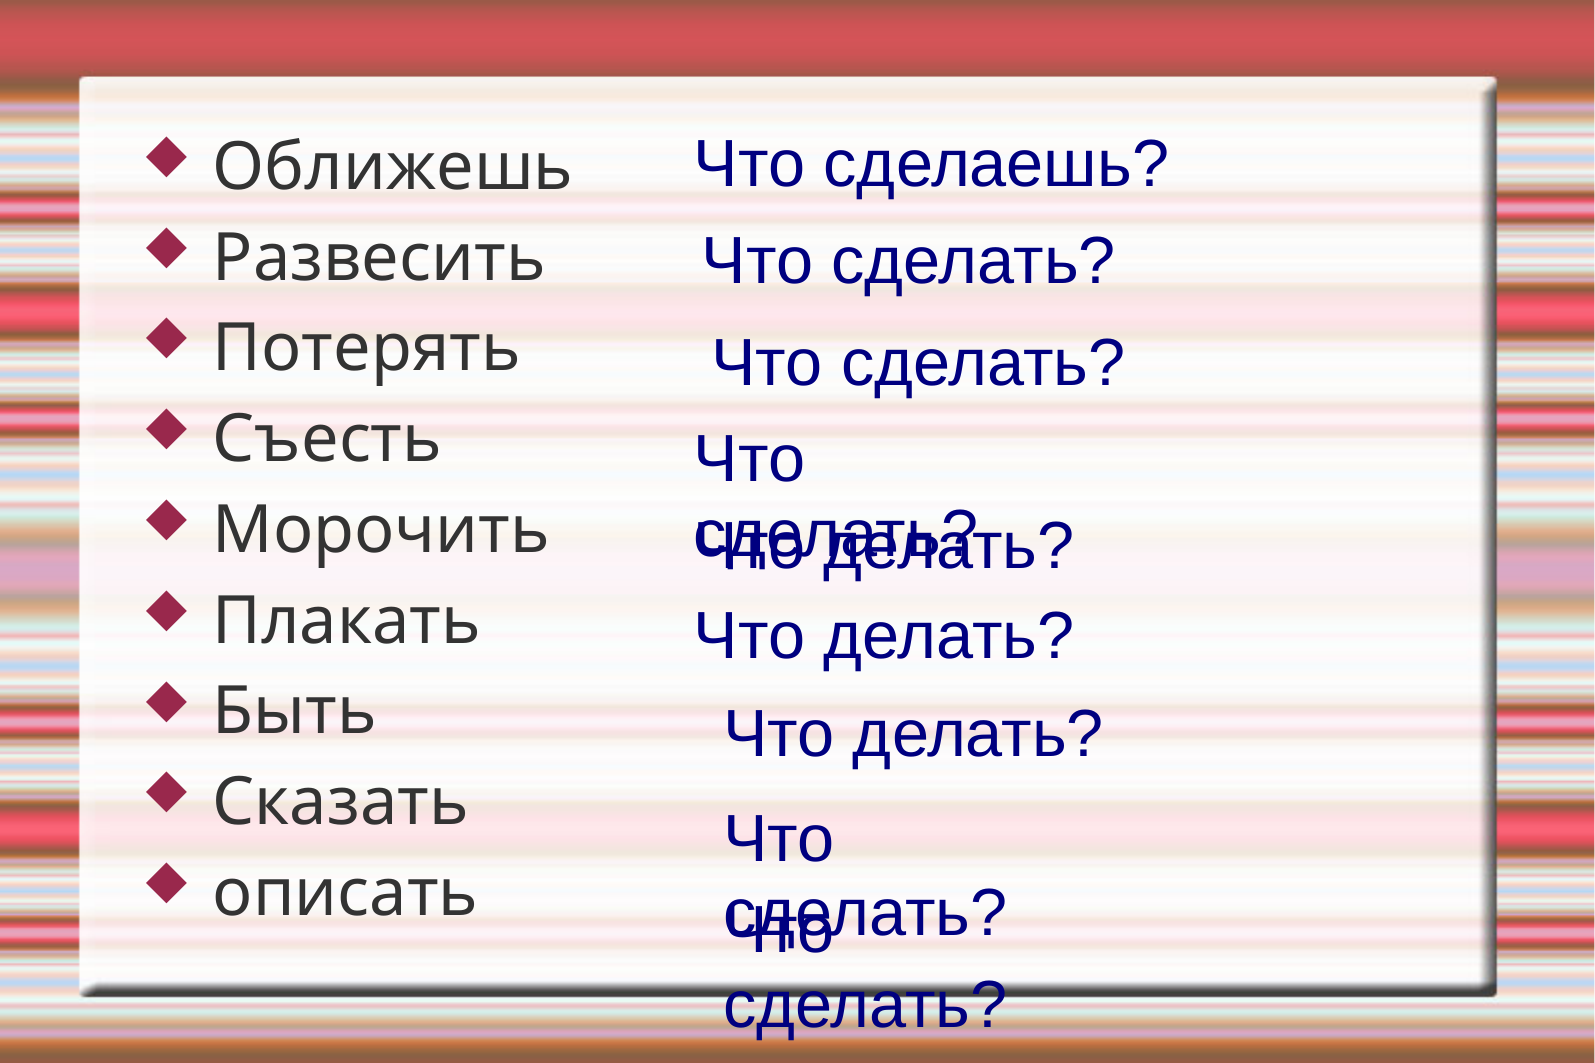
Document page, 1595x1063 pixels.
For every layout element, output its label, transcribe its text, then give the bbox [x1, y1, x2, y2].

text_box Что делать? [708, 688, 1119, 778]
text_box Что сделаешь? [679, 118, 1185, 208]
list Оближешь Развесить Потерять Съесть Морочить Плакать Быть Сказать описать [130, 118, 1462, 967]
text_box Что делать? [679, 590, 1093, 681]
picture [0, 0, 1595, 1063]
text_box Что сделать? [687, 215, 1131, 306]
text_box Что сделать? [679, 413, 1123, 500]
text_box Что сделать? [696, 317, 1141, 408]
text_box Что сделать? [708, 793, 1153, 883]
text_box Что сделать? [708, 884, 1153, 975]
text_box Что делать? [679, 500, 1149, 591]
